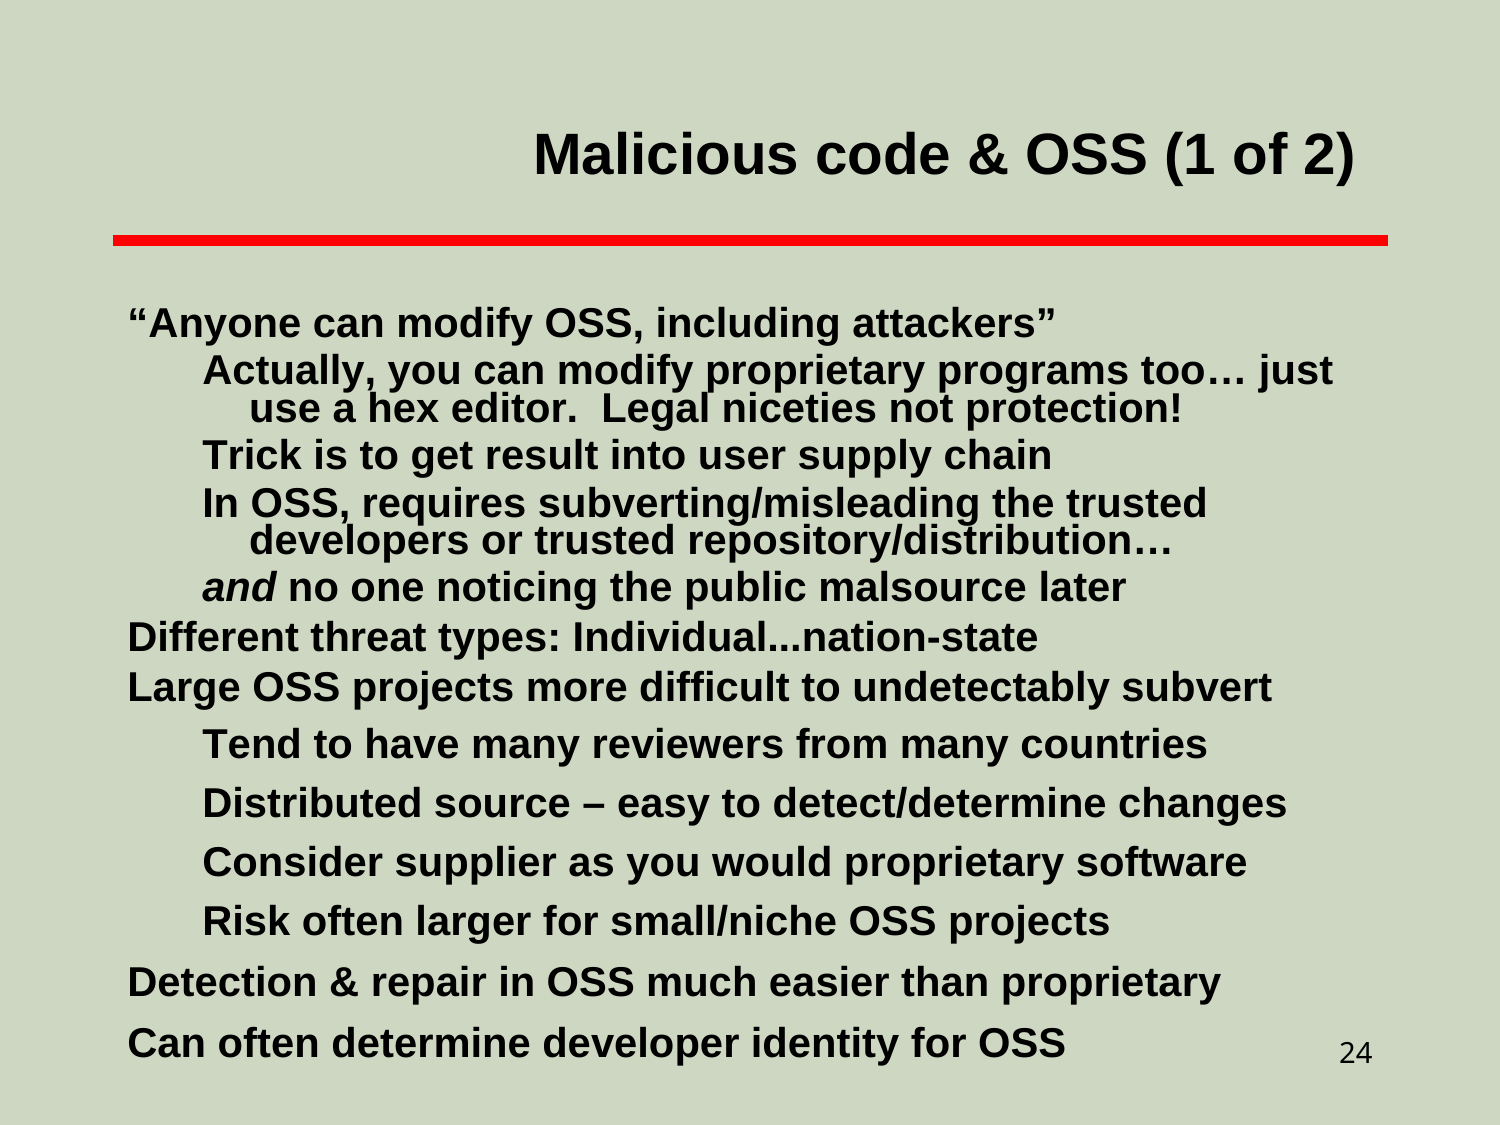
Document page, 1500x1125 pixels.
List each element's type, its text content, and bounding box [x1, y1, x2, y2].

list “Anyone can modify OSS, including attackers” Actually, you can modify proprietary programs too… just use a hex editor. Legal niceties not protection! Trick is to get result into user supply chain In OSS, requires subverting/misleading the trusted developers or trusted repository/distribution… and no one noticing the public malsource later Different threat types: Individual...nation-state Large OSS projects more difficult to undetectably subvert Tend to have many reviewers from many countries Distributed source – easy to detect/determine changes Consider supplier as you would proprietary software Risk often larger for small/niche OSS projects Detection & repair in OSS much easier than proprietary Can often determine developer identity for OSS [112, 299, 1388, 1084]
title Malicious code & OSS (1 of 2) [337, 85, 1388, 224]
